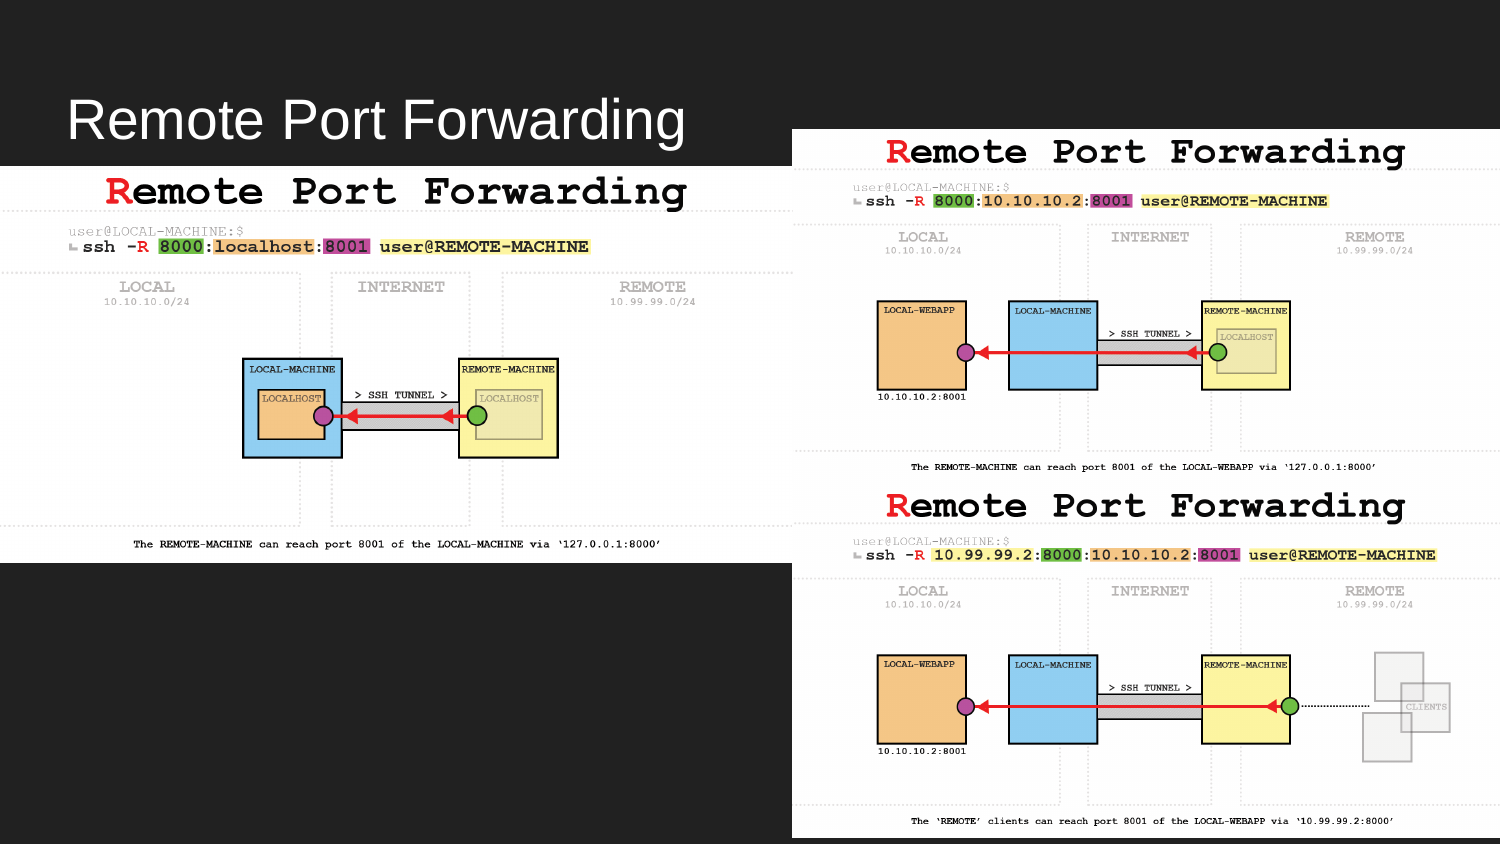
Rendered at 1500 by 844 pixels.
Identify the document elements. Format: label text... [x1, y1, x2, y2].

picture [0, 129, 1500, 838]
title Remote Port Forwarding [51, 72, 1449, 166]
